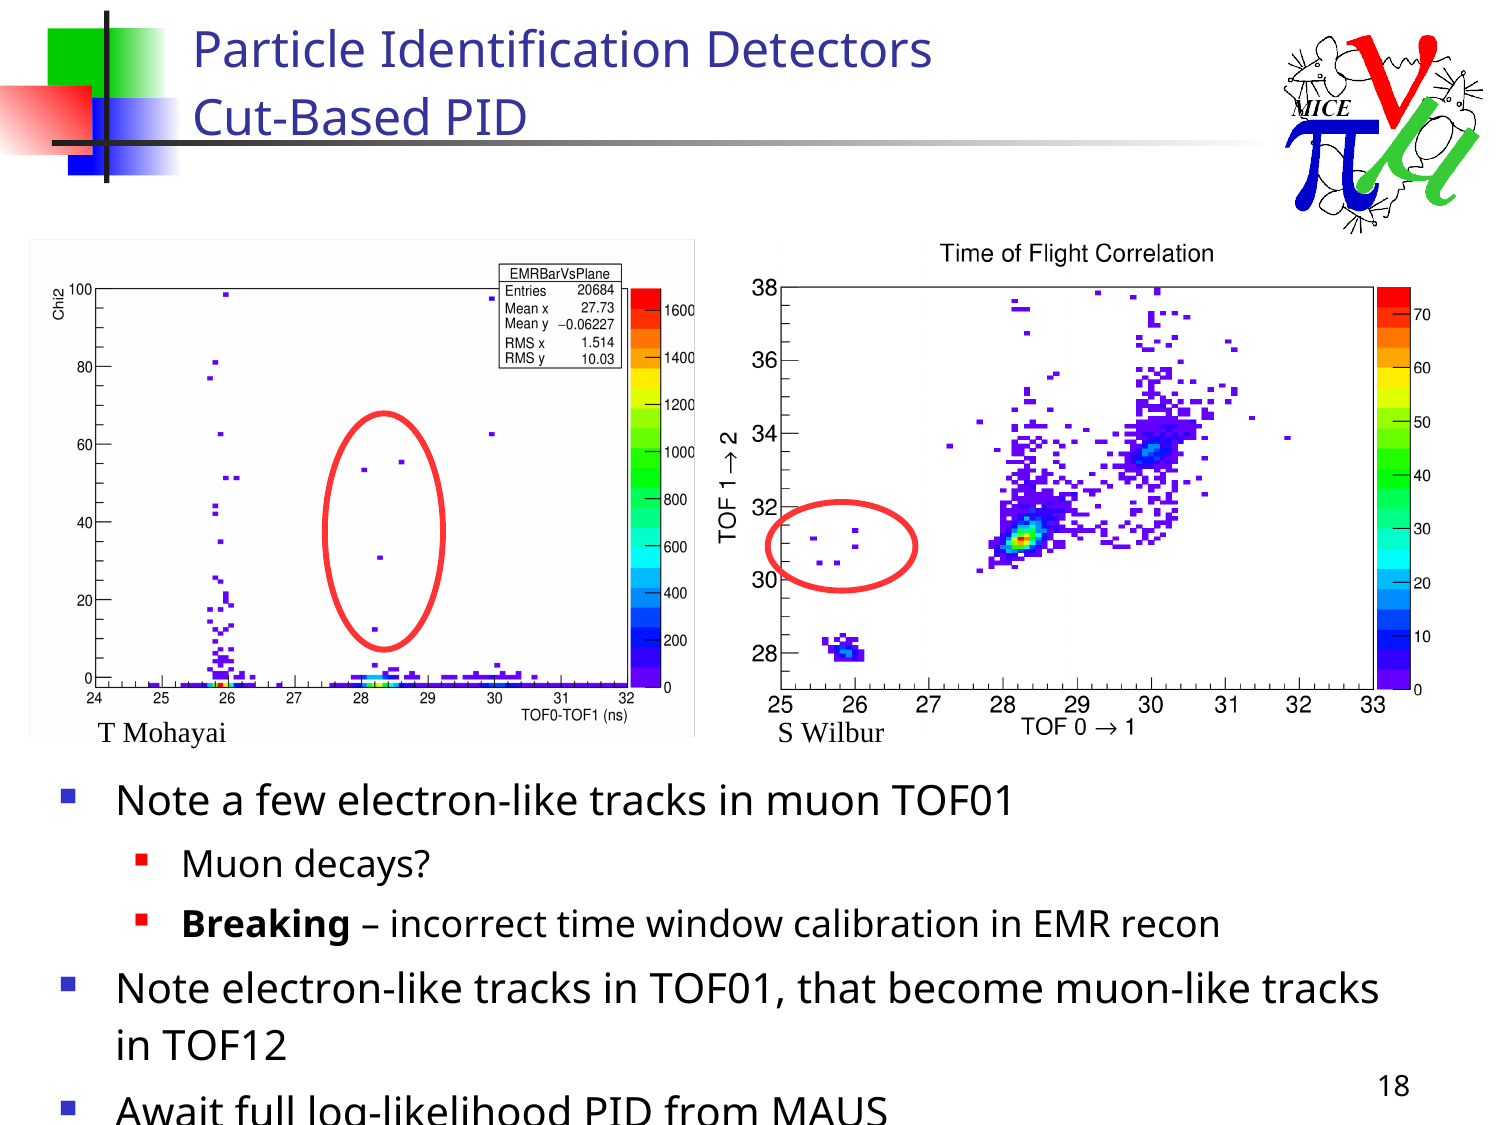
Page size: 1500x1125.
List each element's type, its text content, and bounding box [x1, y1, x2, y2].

picture [29, 239, 695, 739]
list Note a few electron-like tracks in muon TOF01 Muon decays? Breaking – incorrect time window calibration in EMR recon Note electron-like tracks in TOF01, that become muon-like tracks in TOF12 Await full log-likelihood PID from MAUS [59, 770, 1394, 1095]
picture [708, 5, 1500, 739]
text_box T Mohayai [82, 708, 242, 757]
title Particle Identification Detectors Cut-Based PID [191, 0, 1471, 176]
text_box S Wilbur [762, 708, 898, 757]
